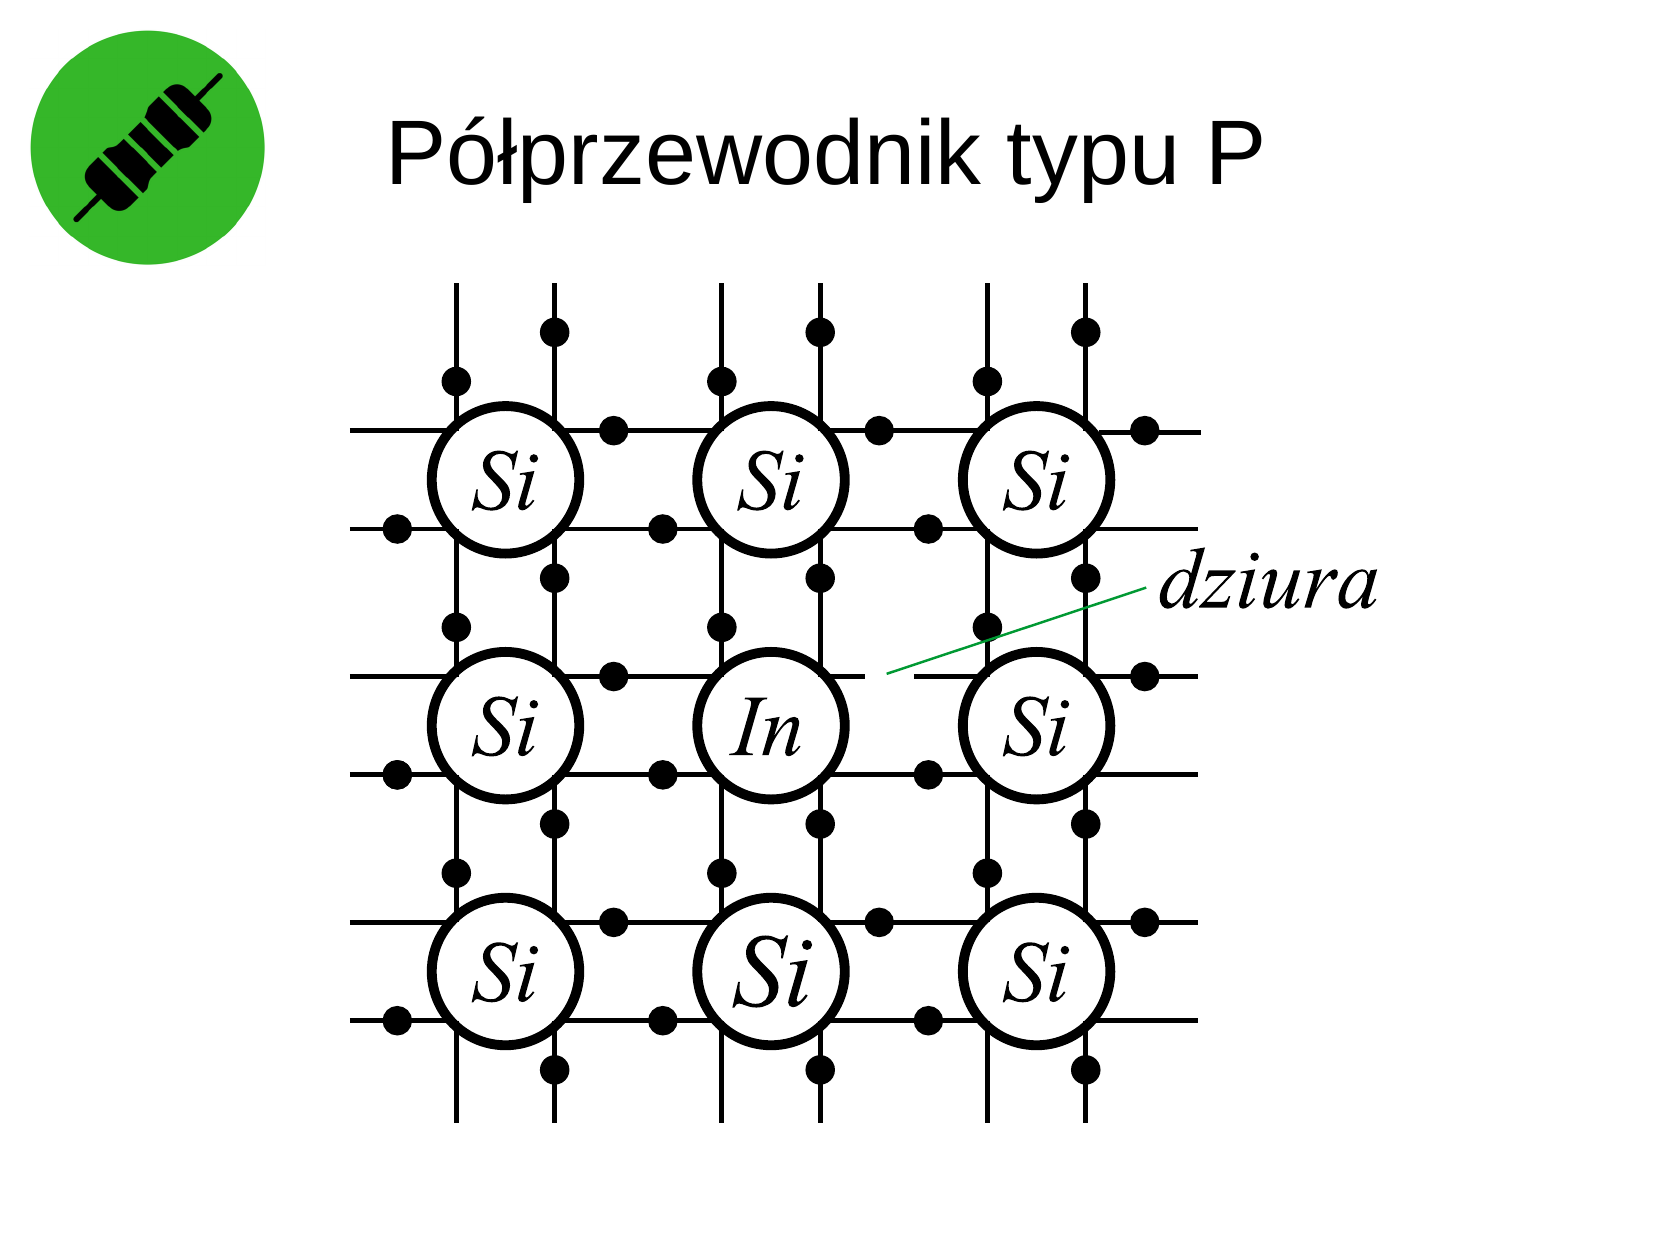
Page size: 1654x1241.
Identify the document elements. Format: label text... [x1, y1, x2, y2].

picture [29, 29, 266, 266]
picture [331, 265, 1418, 1157]
title Półprzewodnik typu P [266, 49, 1571, 257]
